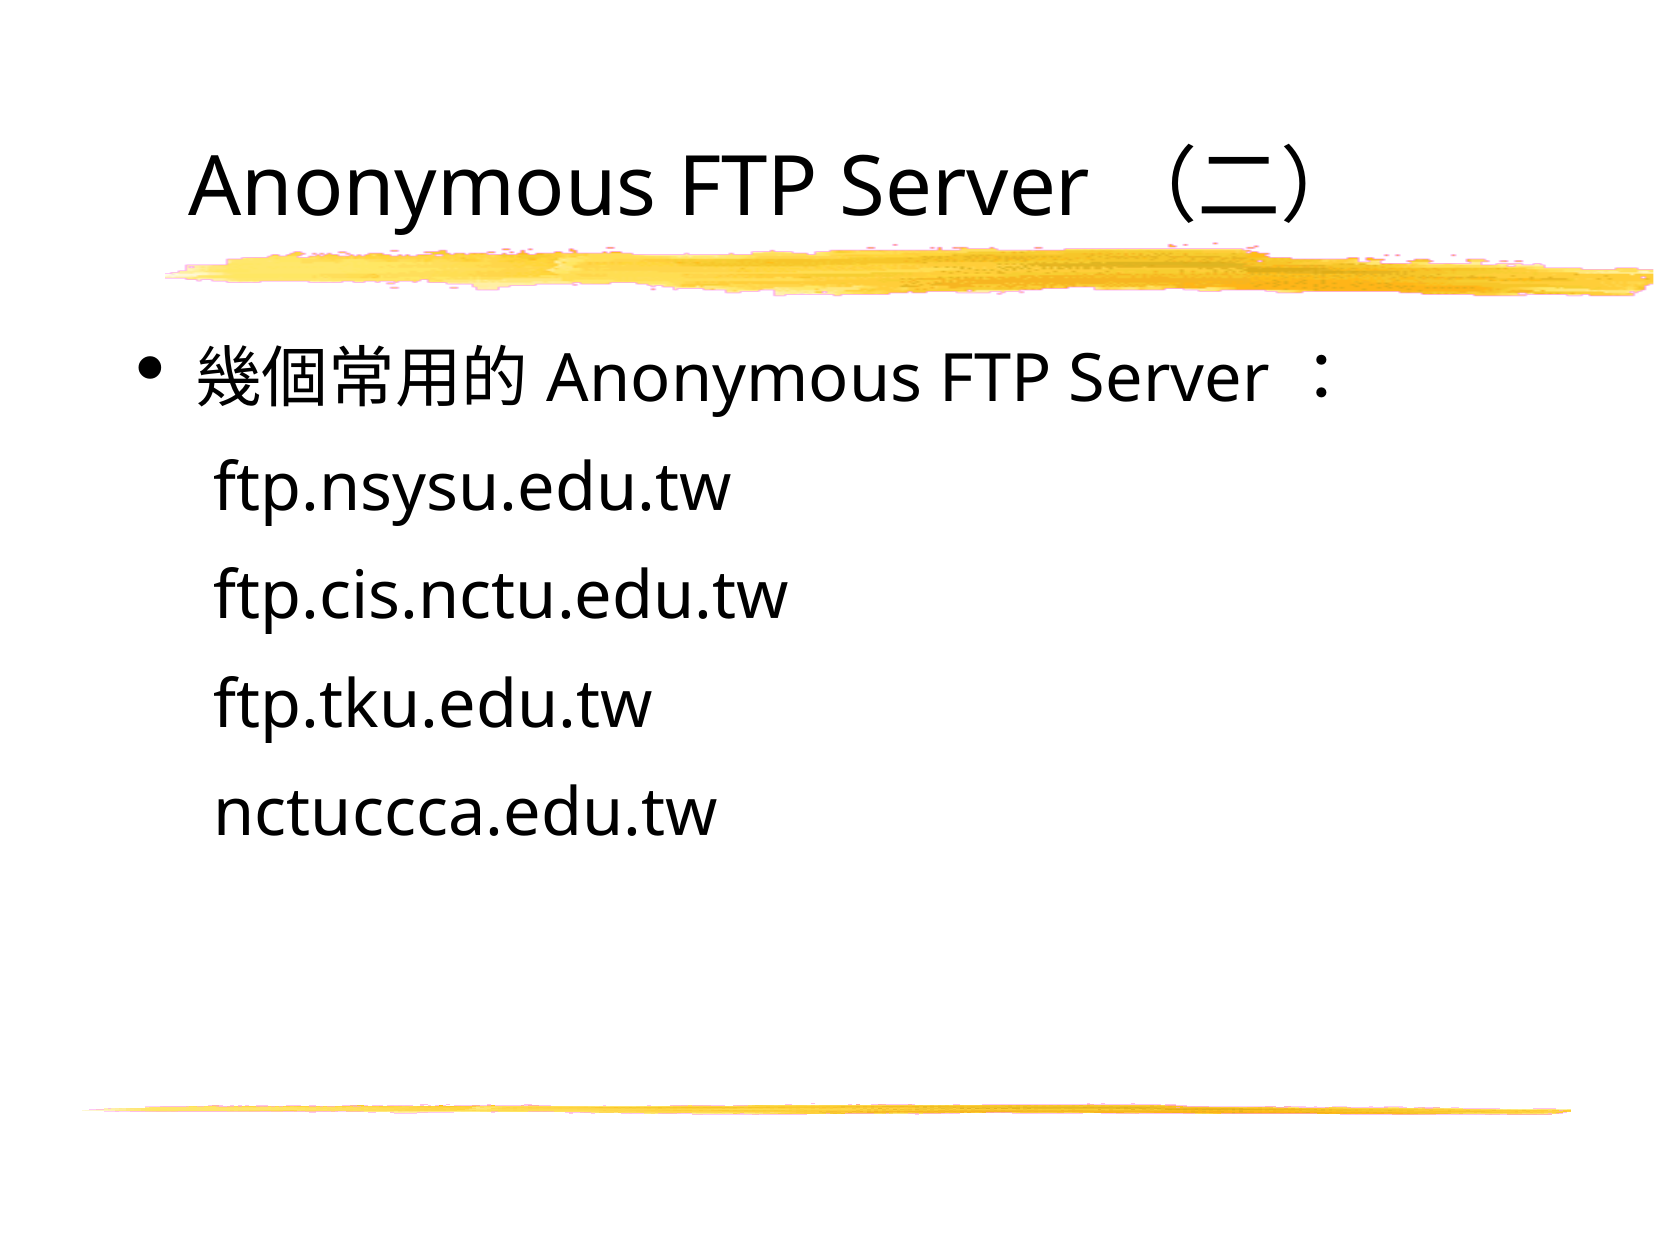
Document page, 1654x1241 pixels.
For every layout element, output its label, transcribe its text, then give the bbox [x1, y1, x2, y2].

title Anonymous FTP Server（二） [73, 41, 1479, 249]
list 幾個常用的Anonymous FTP Server： ftp.nsysu.edu.tw ftp.cis.nctu.edu.tw ftp.tku.edu.tw nctuccca.edu.tw [124, 316, 1530, 1061]
picture [165, 237, 1654, 308]
picture [82, 1102, 1571, 1117]
